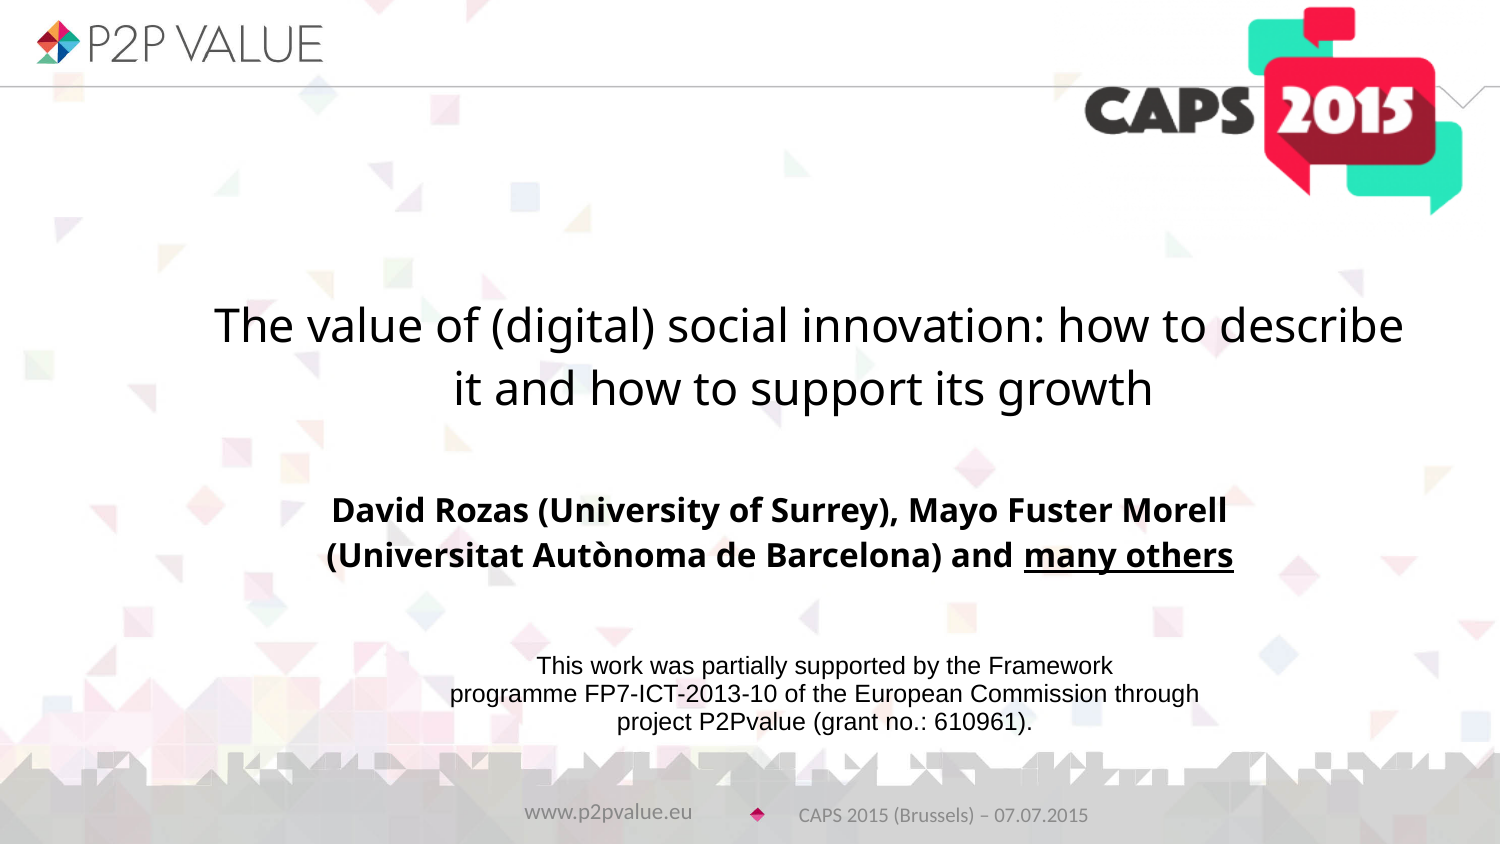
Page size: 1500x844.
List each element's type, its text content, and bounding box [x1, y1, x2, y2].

subtitle David Rozas (University of Surrey), Mayo Fuster Morell (Universitat Autònoma de Barcelona) and many others [225, 480, 1336, 601]
text_box This work was partially supported by the Framework programme FP7-ICT-2013-10 of the European Commission through project P2Pvalue (grant no.: 610961). [435, 644, 1231, 825]
picture [0, 0, 1500, 844]
title The value of (digital) social innovation: how to describe it and how to support its growth [194, 285, 1426, 553]
text_box www.p2pvalue.eu [518, 790, 737, 831]
text_box CAPS 2015 (Brussels) – 07.07.2015 [785, 791, 1478, 837]
